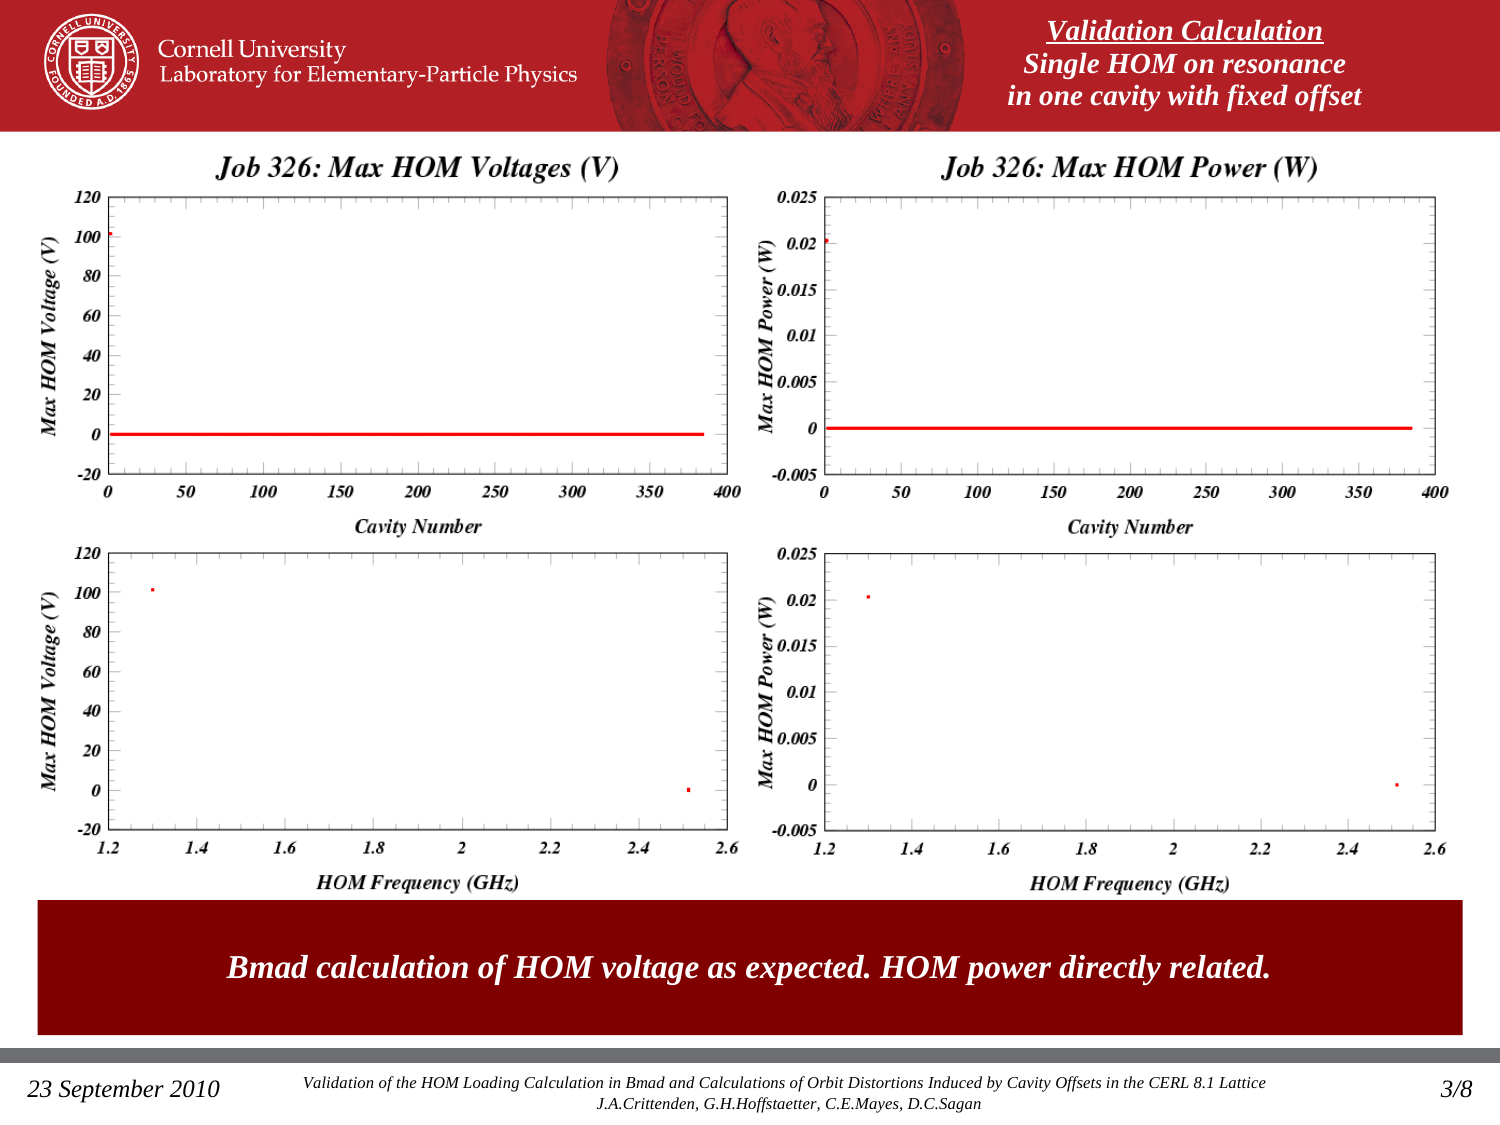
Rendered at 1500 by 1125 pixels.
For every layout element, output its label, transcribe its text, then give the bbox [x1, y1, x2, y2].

picture [0, 0, 1500, 132]
picture [750, 149, 1457, 901]
picture [37, 149, 744, 901]
text_box Validation Calculation Single HOM on resonance in one cavity with fixed offset [937, 14, 1433, 128]
text_box Bmad calculation of HOM voltage as expected. HOM power directly related. [37, 900, 1463, 1036]
